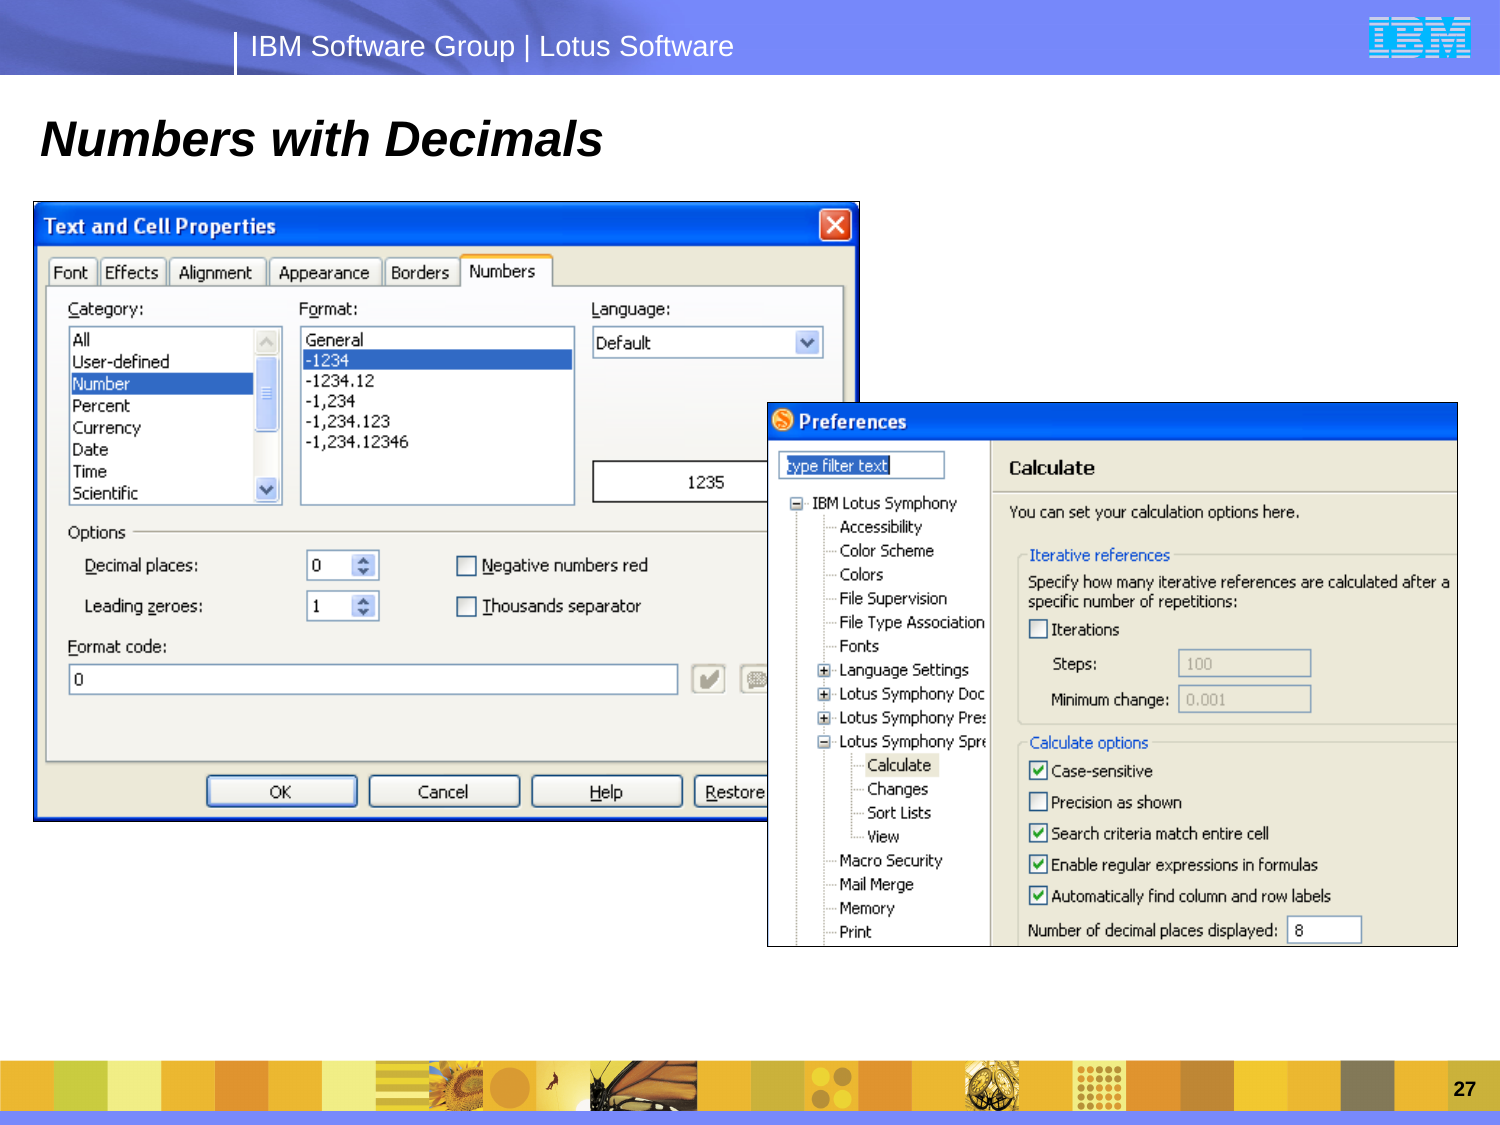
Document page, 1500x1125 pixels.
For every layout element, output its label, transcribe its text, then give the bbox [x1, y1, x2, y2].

picture [0, 1060, 1500, 1111]
title Numbers with Decimals [25, 106, 1378, 189]
picture [33, 201, 1458, 947]
picture [0, 0, 1500, 75]
